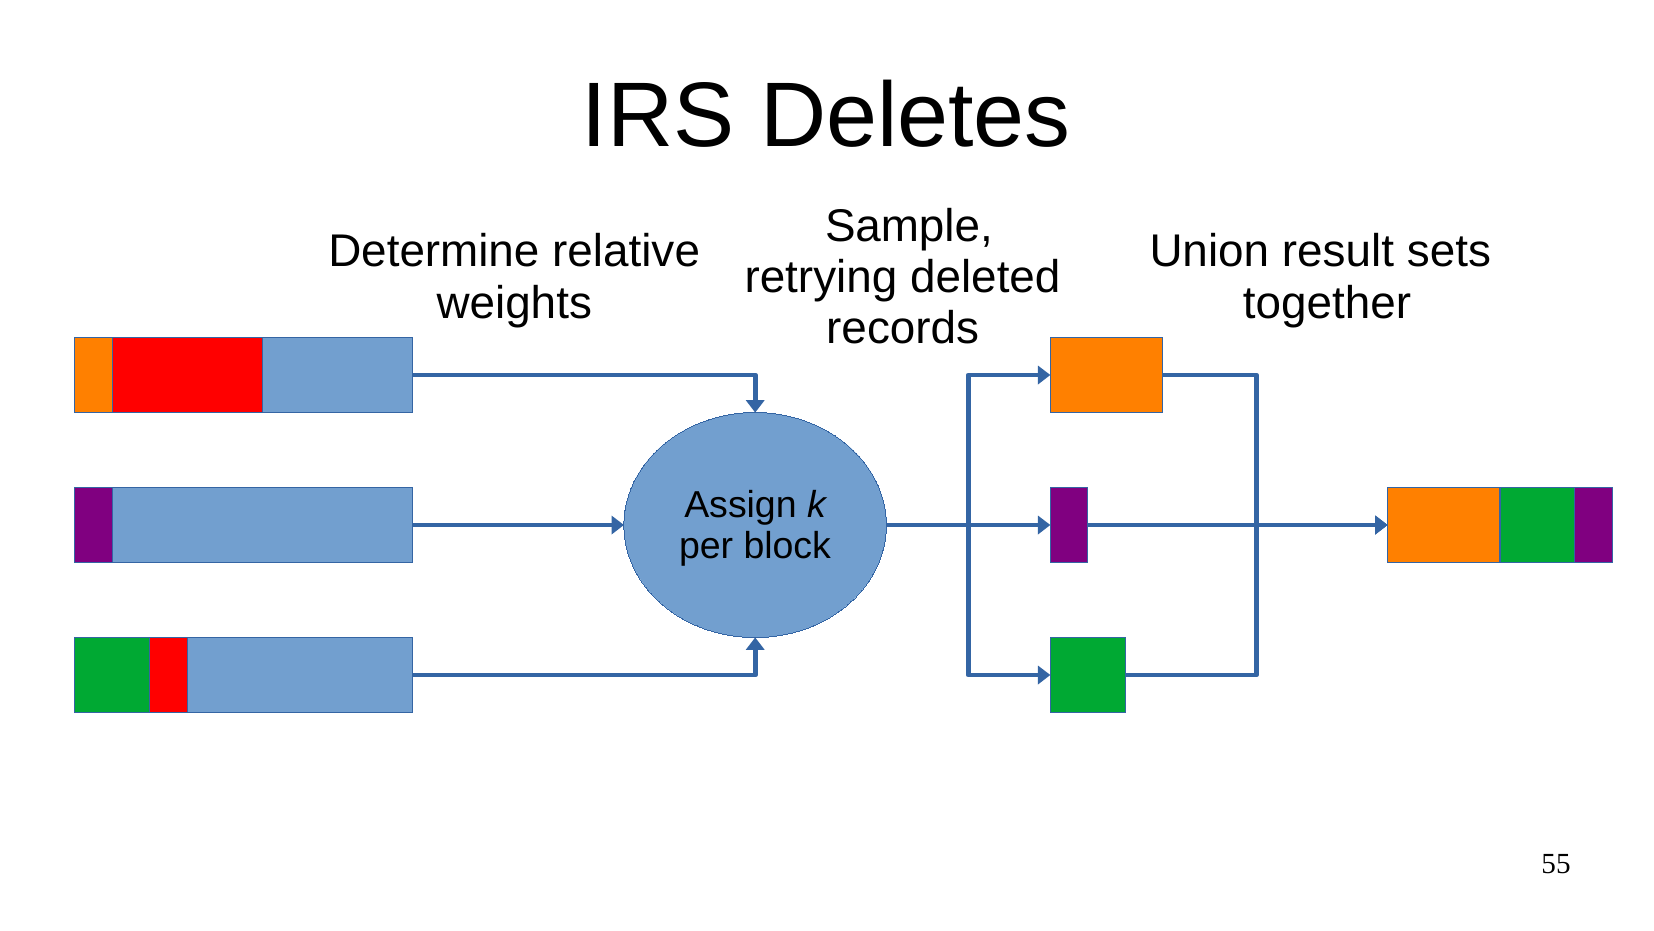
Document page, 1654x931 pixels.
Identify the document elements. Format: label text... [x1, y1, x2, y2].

text_box [74, 337, 413, 413]
text_box Union result sets together [1134, 217, 1519, 336]
text_box [74, 487, 413, 563]
text_box [1050, 337, 1163, 413]
text_box Determine relative weights [313, 217, 715, 336]
title IRS Deletes [82, 37, 1571, 193]
text_box [1387, 487, 1613, 563]
text_box [74, 637, 413, 713]
text_box Sample, retrying deleted records [729, 192, 1088, 361]
text_box Assign k per block [623, 412, 887, 638]
text_box [1050, 487, 1088, 563]
text_box [1050, 637, 1126, 713]
